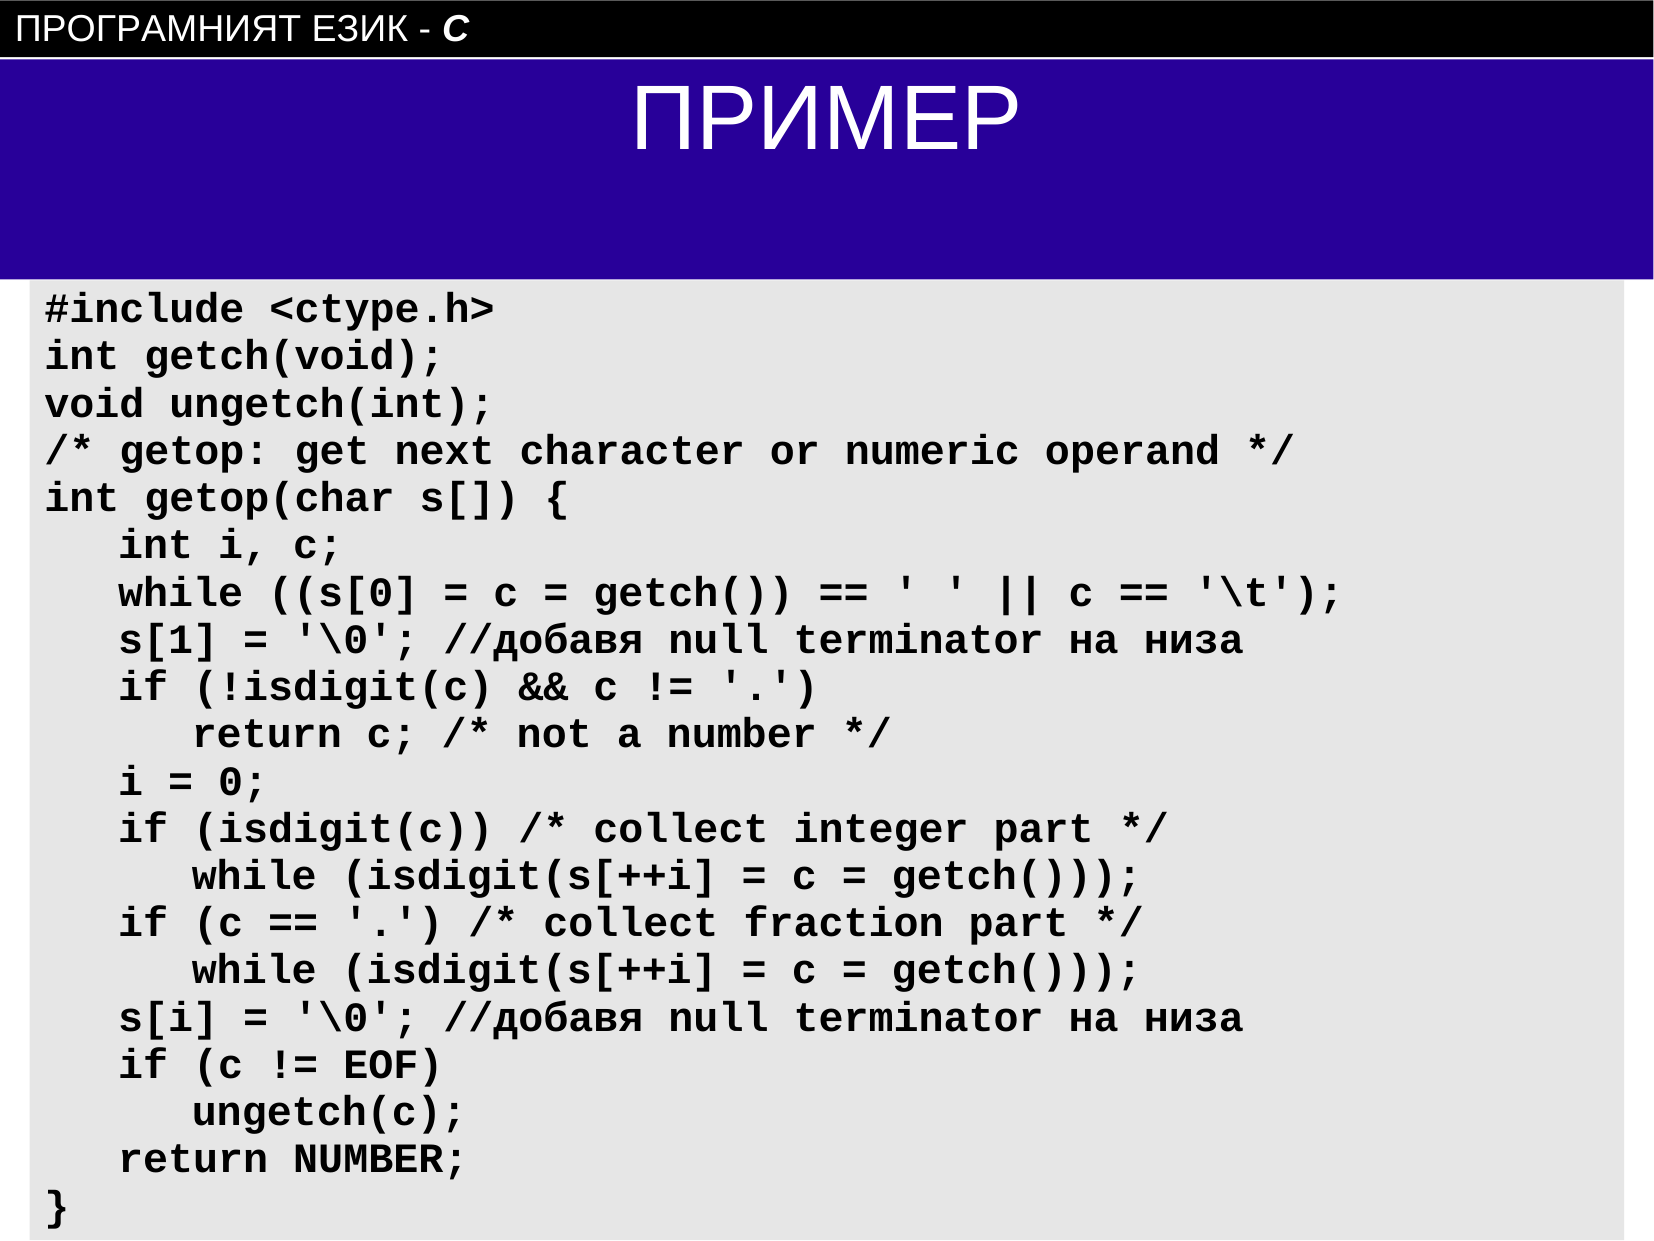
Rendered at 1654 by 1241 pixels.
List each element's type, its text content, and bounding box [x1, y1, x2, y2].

text_box #include <ctype.h> int getch(void); void ungetch(int); /* getop: get next character or numeric operand */ int getop(char s[]) { int i, c; while ((s[0] = c = getch()) == ' ' || c == '\t'); s[1] = '\0'; //добавя null terminator на низа if (!isdigit(c) && c != '.') return c; /* not a number */ i = 0; if (isdigit(c)) /* collect integer part */ while (isdigit(s[++i] = c = getch())); if (c == '.') /* collect fraction part */ while (isdigit(s[++i] = c = getch())); s[i] = '\0'; //добавя null terminator на низа if (c != EOF) ungetch(c); return NUMBER; } [29, 280, 1625, 1241]
text_box ПРИМЕР [0, 59, 1654, 280]
text_box ПРОГРАМНИЯT ЕЗИК - С [0, 0, 1654, 58]
